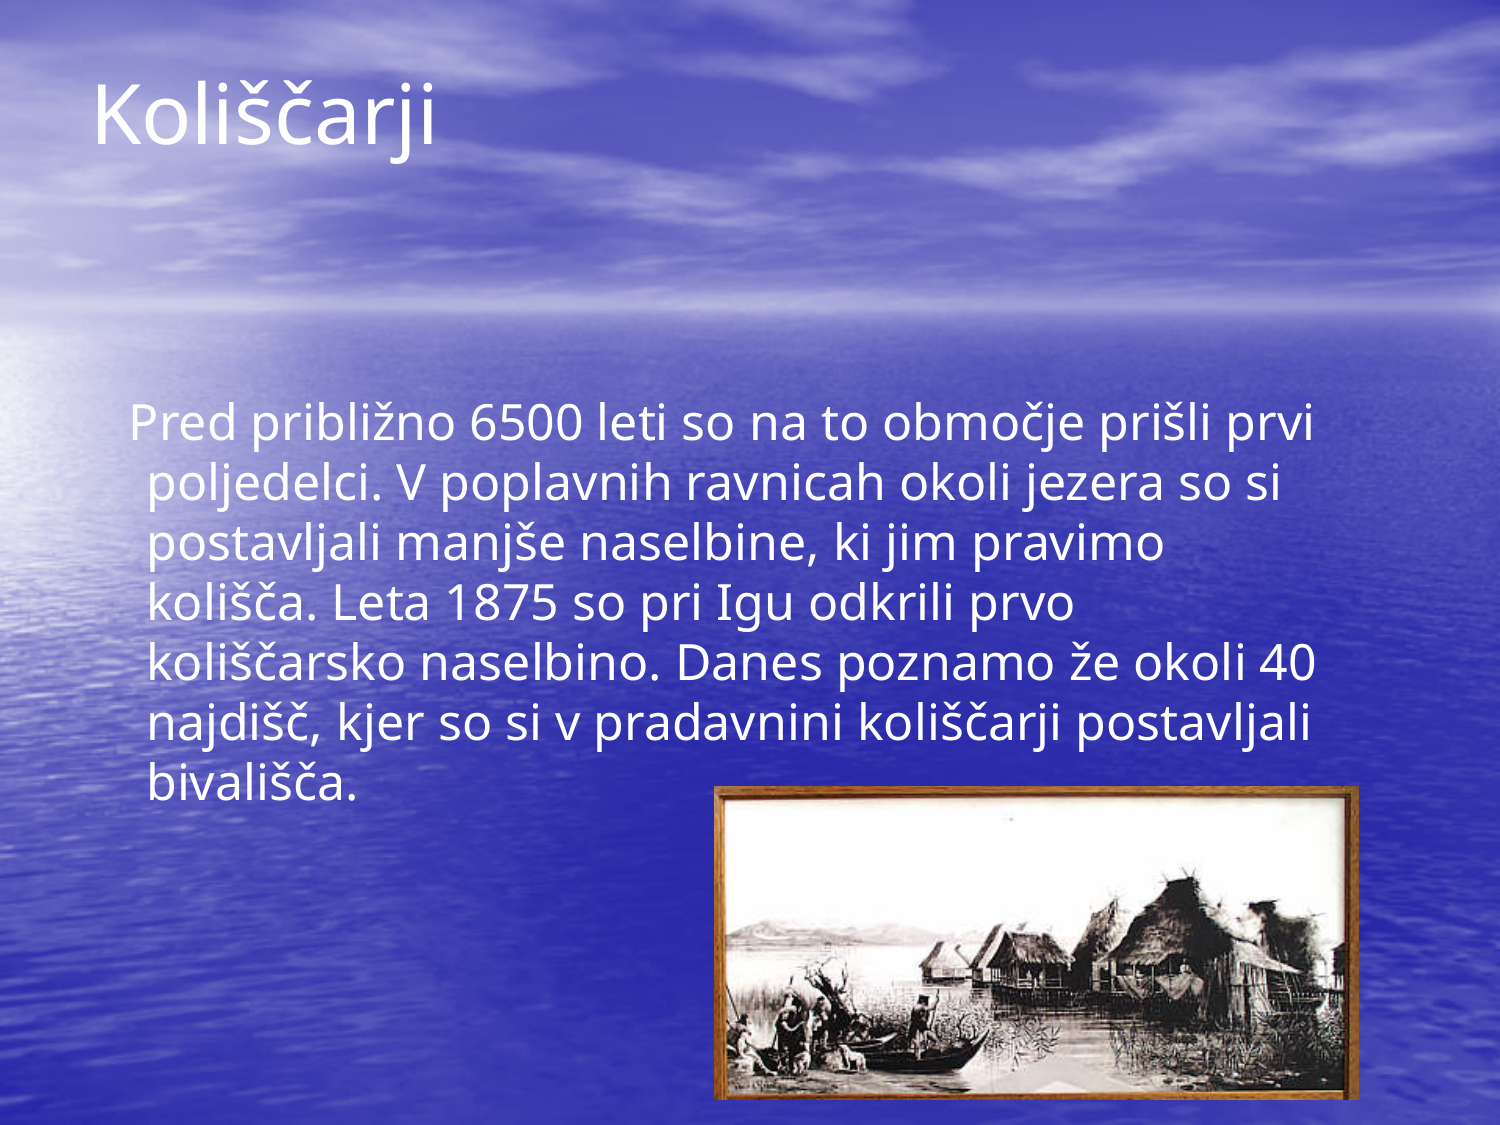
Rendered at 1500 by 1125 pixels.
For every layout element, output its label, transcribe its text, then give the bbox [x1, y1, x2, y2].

list Pred približno 6500 leti so na to območje prišli prvi poljedelci. V poplavnih ravnicah okoli jezera so si postavljali manjše naselbine, ki jim pravimo kolišča. Leta 1875 so pri Igu odkrili prvo koliščarsko naselbino. Danes poznamo že okoli 40 najdišč, kjer so si v pradavnini koliščarji postavljali bivališča. [75, 312, 1365, 835]
title Koliščarji [75, 47, 1425, 275]
picture [0, 0, 1500, 1125]
